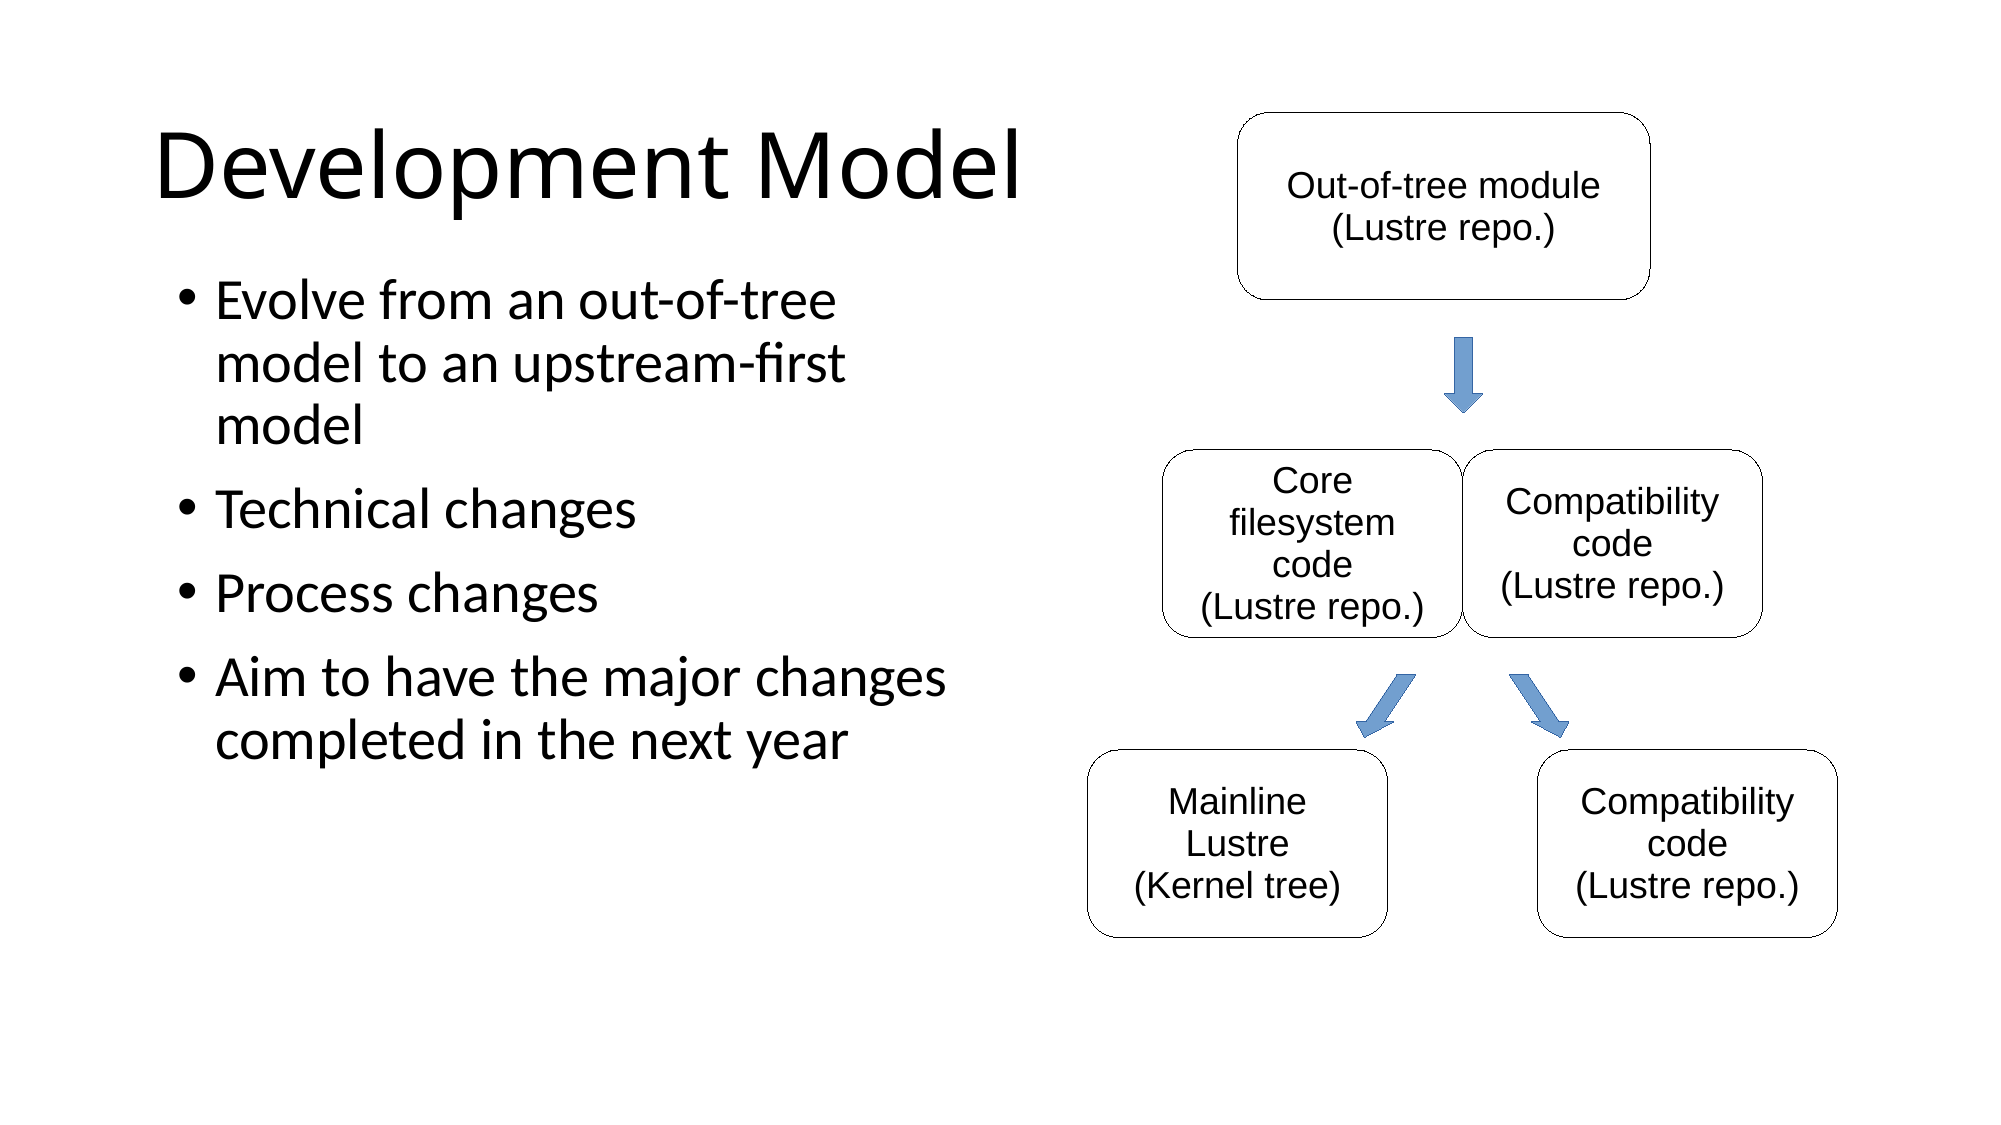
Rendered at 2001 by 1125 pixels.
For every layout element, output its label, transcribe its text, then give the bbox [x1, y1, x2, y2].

text_box [1444, 337, 1483, 413]
text_box Compatibility code (Lustre repo.) [1463, 449, 1763, 638]
text_box Core filesystem code (Lustre repo.) [1162, 449, 1463, 638]
text_box Mainline Lustre (Kernel tree) [1087, 749, 1388, 938]
list Evolve from an out-of-tree model to an upstream-first model Technical changes Process changes Aim to have the major changes completed in the next year [162, 261, 1013, 976]
text_box Compatibility code (Lustre repo.) [1537, 749, 1838, 938]
text_box [1509, 674, 1569, 738]
text_box [1356, 674, 1416, 738]
text_box Out-of-tree module (Lustre repo.) [1237, 112, 1651, 300]
title Development Model [137, 59, 1863, 278]
